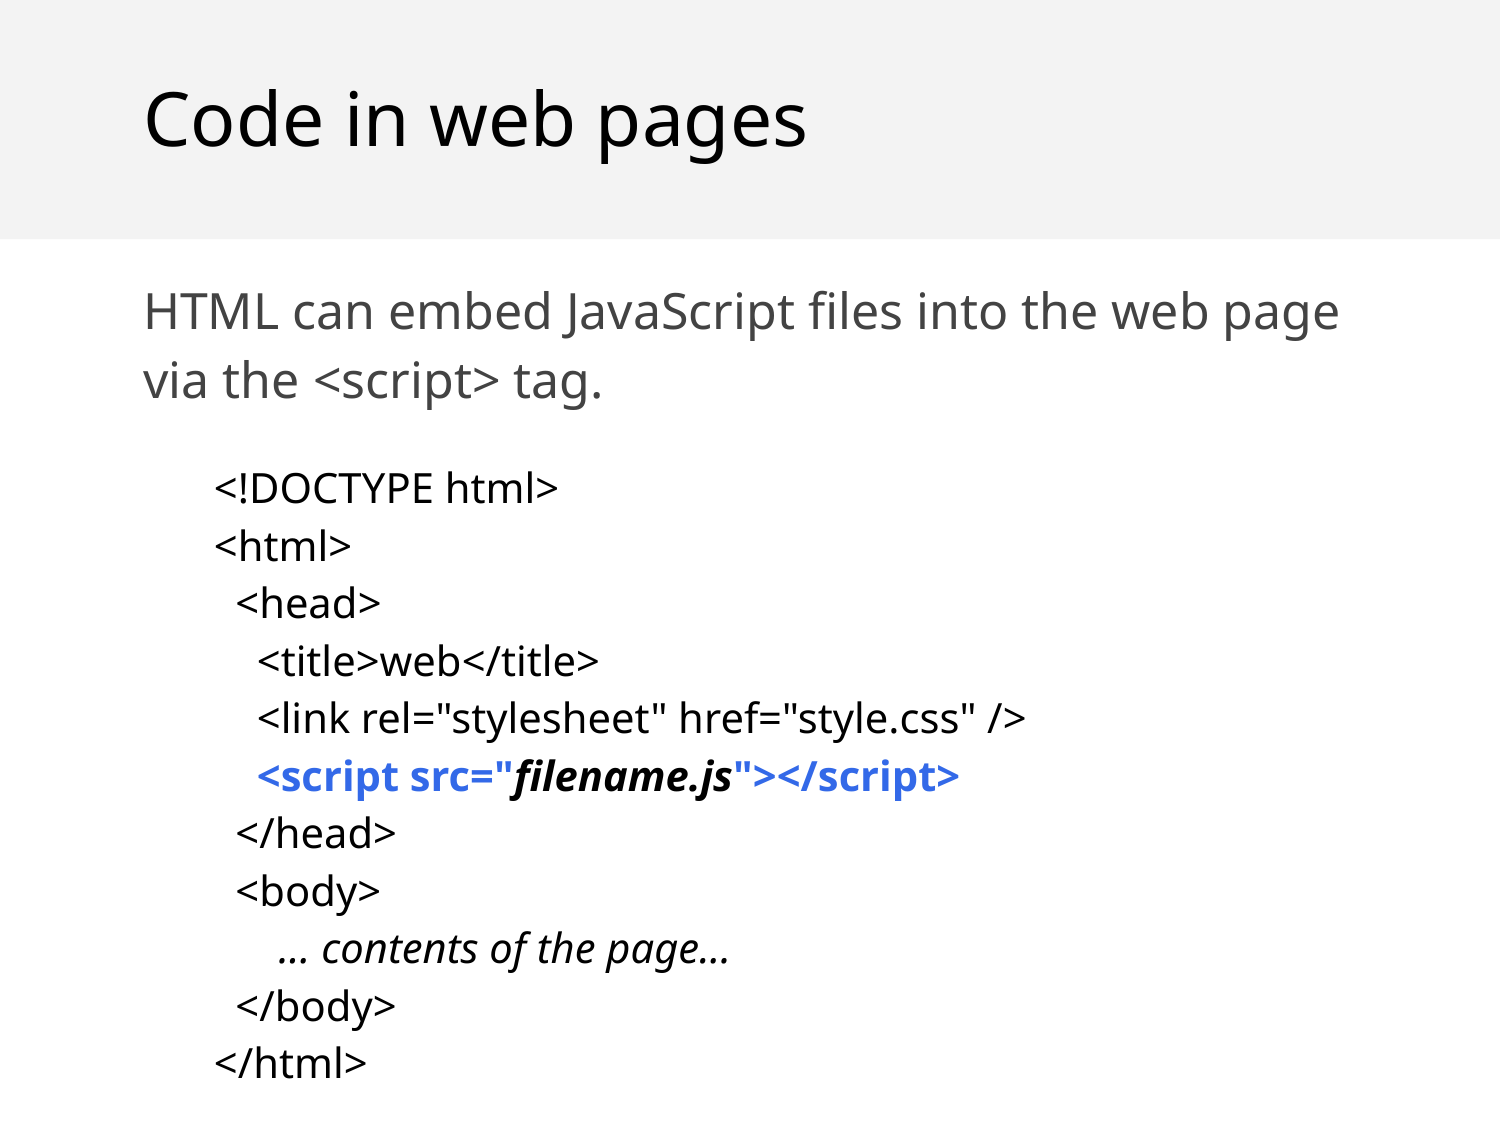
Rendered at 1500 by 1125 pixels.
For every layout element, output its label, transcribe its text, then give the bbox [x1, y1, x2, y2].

text_box <!DOCTYPE html> <html> <head> <title>web</title> <link rel="stylesheet" href="style.css" /> <script src="filename.js"></script> </head> <body> ... contents of the page... </body> </html> [198, 439, 1301, 1108]
title Code in web pages [128, 56, 1372, 183]
list HTML can embed JavaScript files into the web page via the <script> tag. [128, 255, 1372, 423]
